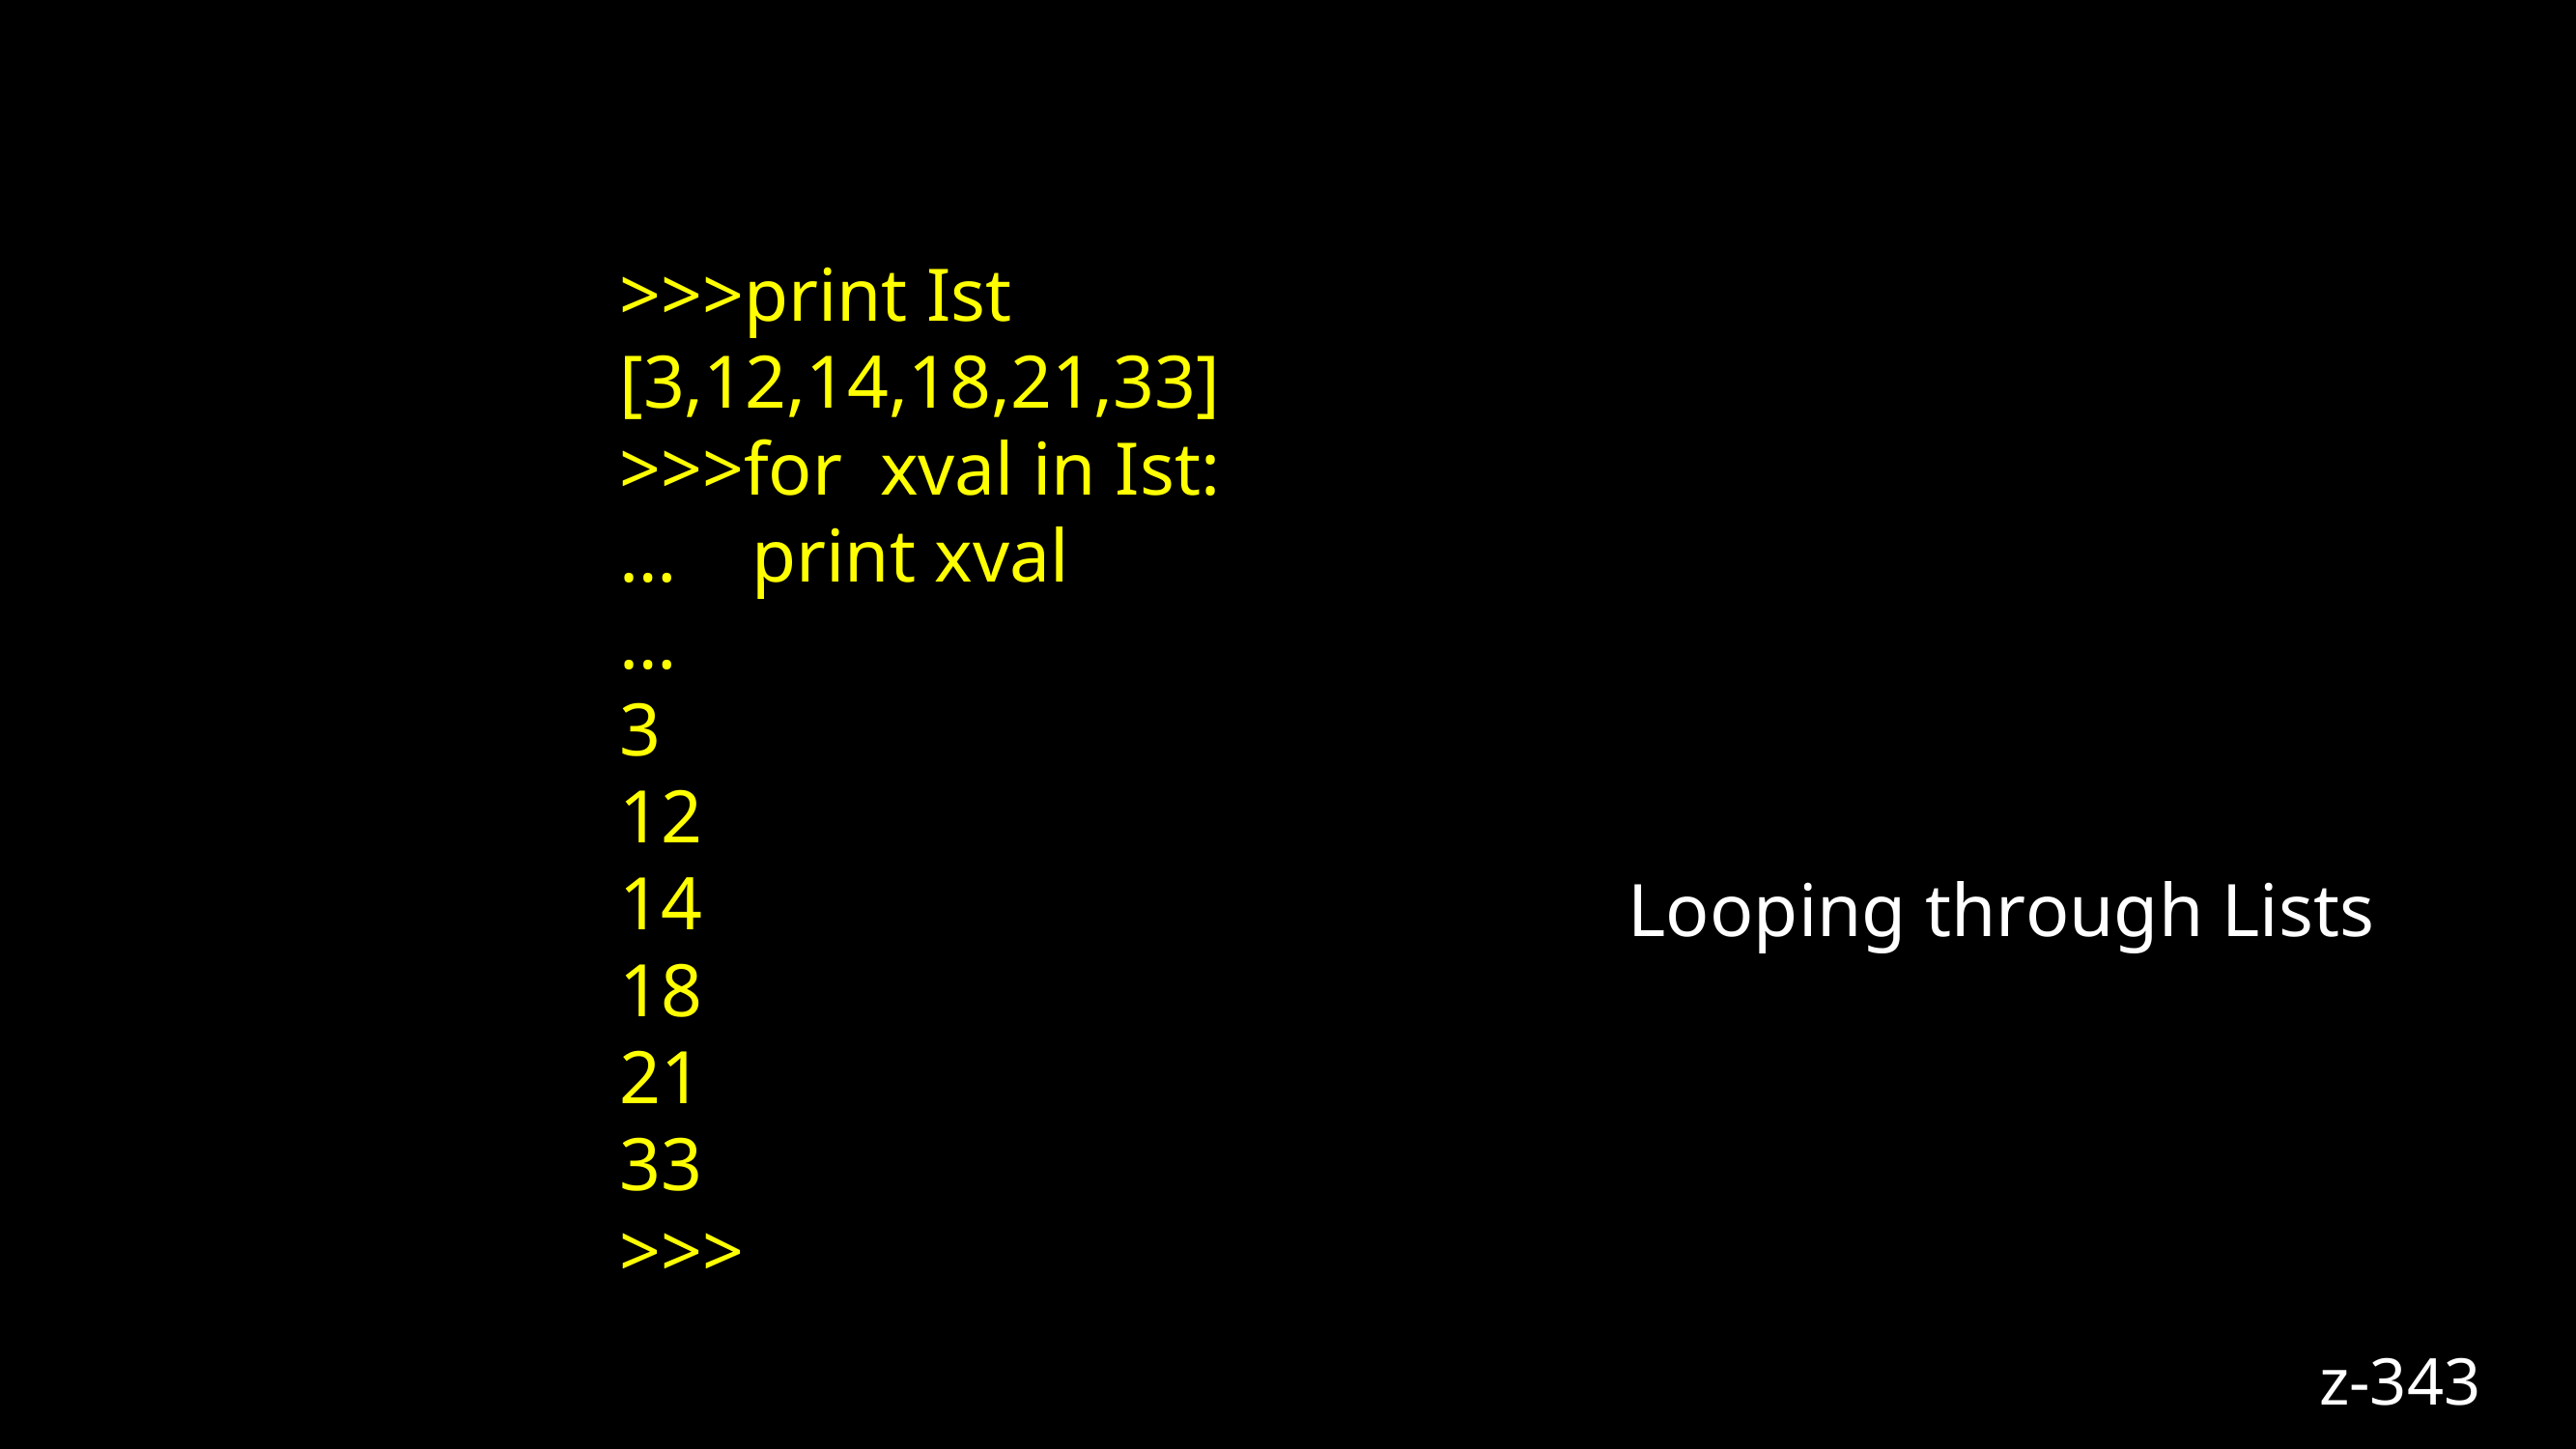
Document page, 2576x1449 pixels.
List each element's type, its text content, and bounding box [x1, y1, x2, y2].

text_box Looping through Lists [1613, 857, 2390, 959]
text_box >>>print Ist [3,12,14,18,21,33] >>>for xval in Ist: … print xval … 3 12 14 18 21 33 >>> [605, 241, 1235, 1300]
text_box z-343 [2305, 1332, 2496, 1426]
